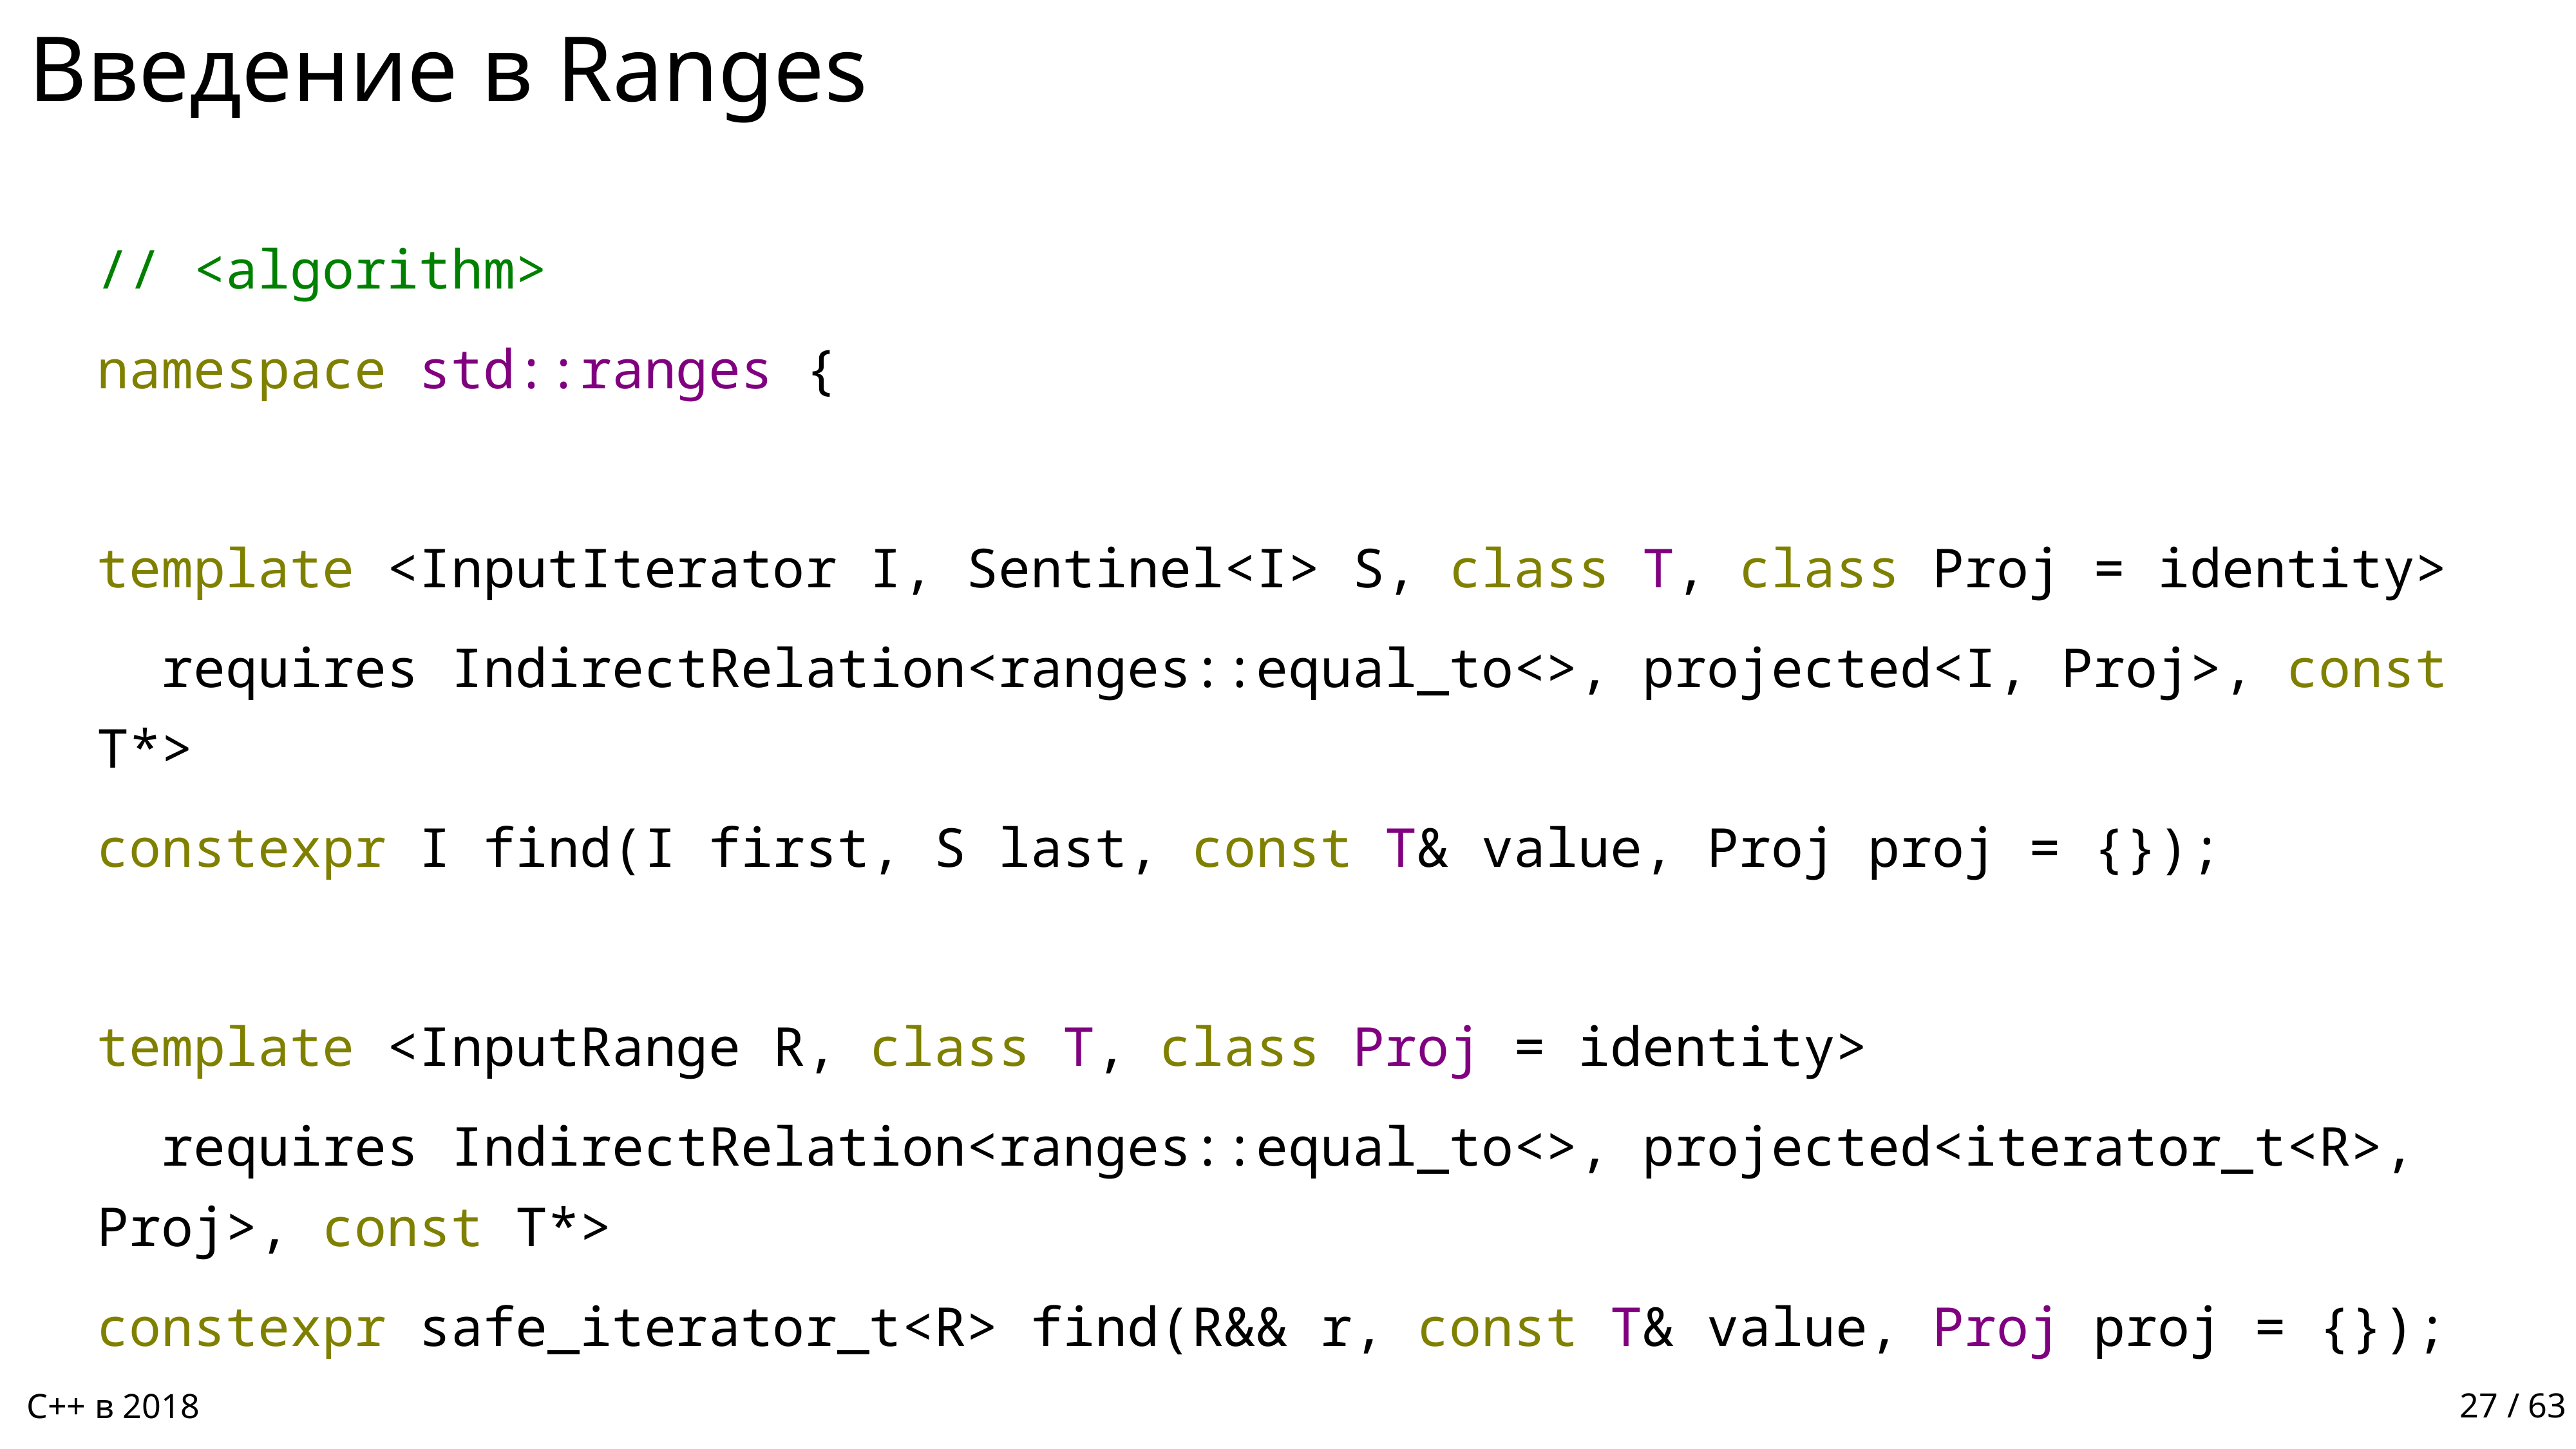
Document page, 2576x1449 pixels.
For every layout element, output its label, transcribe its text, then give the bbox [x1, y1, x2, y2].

title Введение в Ranges [19, 19, 2551, 155]
list <number> / 63 [1479, 1376, 2576, 1431]
list // <algorithm> namespace std::ranges { template <InputIterator I, Sentinel<I> S, class T, class Proj = identity> requires IndirectRelation<ranges::equal_to<>, projected<I, Proj>, const T*> constexpr I find(I first, S last, const T& value, Proj proj = {}); template <InputRange R, class T, class Proj = identity> requires IndirectRelation<ranges::equal_to<>, projected<iterator_t<R>, Proj>, const T*> constexpr safe_iterator_t<R> find(R&& r, const T& value, Proj proj = {}); } // namespace std::ranges [87, 214, 2551, 1382]
list C++ в 2018 [17, 1376, 1114, 1431]
